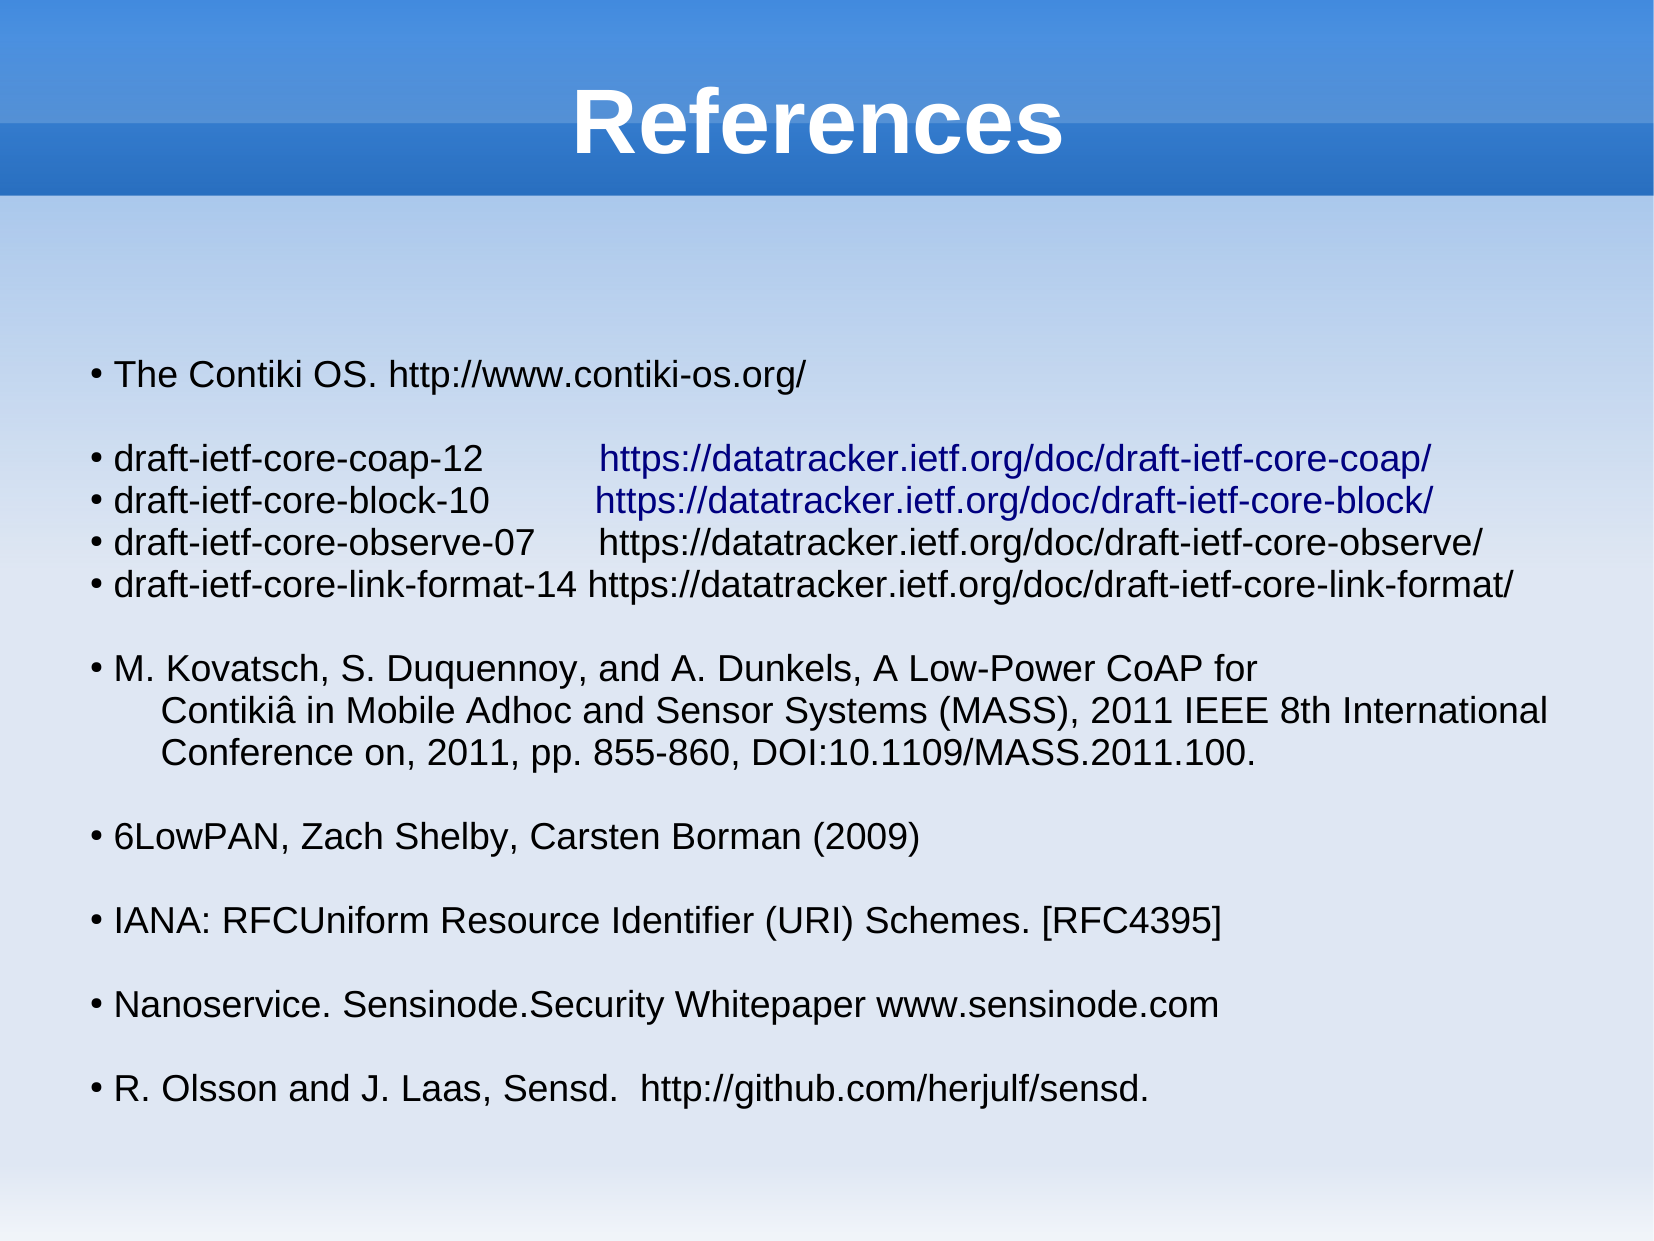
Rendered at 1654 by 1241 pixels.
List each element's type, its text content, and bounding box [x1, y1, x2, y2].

title References [75, 17, 1564, 226]
picture [0, 0, 1654, 1241]
text_box The Contiki OS. http://www.contiki-os.org/ draft-ietf-core-coap-12 https://datatracker.ietf.org/doc/draft-ietf-core-coap/ draft-ietf-core-block-10 https://datatracker.ietf.org/doc/draft-ietf-core-block/ draft-ietf-core-observe-07 https://datatracker.ietf.org/doc/draft-ietf-core-observe/ draft-ietf-core-link-format-14 https://datatracker.ietf.org/doc/draft-ietf-core-link-format/ M. Kovatsch, S. Duquennoy, and A. Dunkels, A Low-Power CoAP for Contikiâ in Mobile Adhoc and Sensor Systems (MASS), 2011 IEEE 8th International Conference on, 2011, pp. 855-860, DOI:10.1109/MASS.2011.100. 6LowPAN, Zach Shelby, Carsten Borman (2009) IANA: RFCUniform Resource Identifier (URI) Schemes. [RFC4395] Nanoservice. Sensinode.Security Whitepaper www.sensinode.com R. Olsson and J. Laas, Sensd. http://github.com/herjulf/sensd. [75, 262, 1576, 1160]
